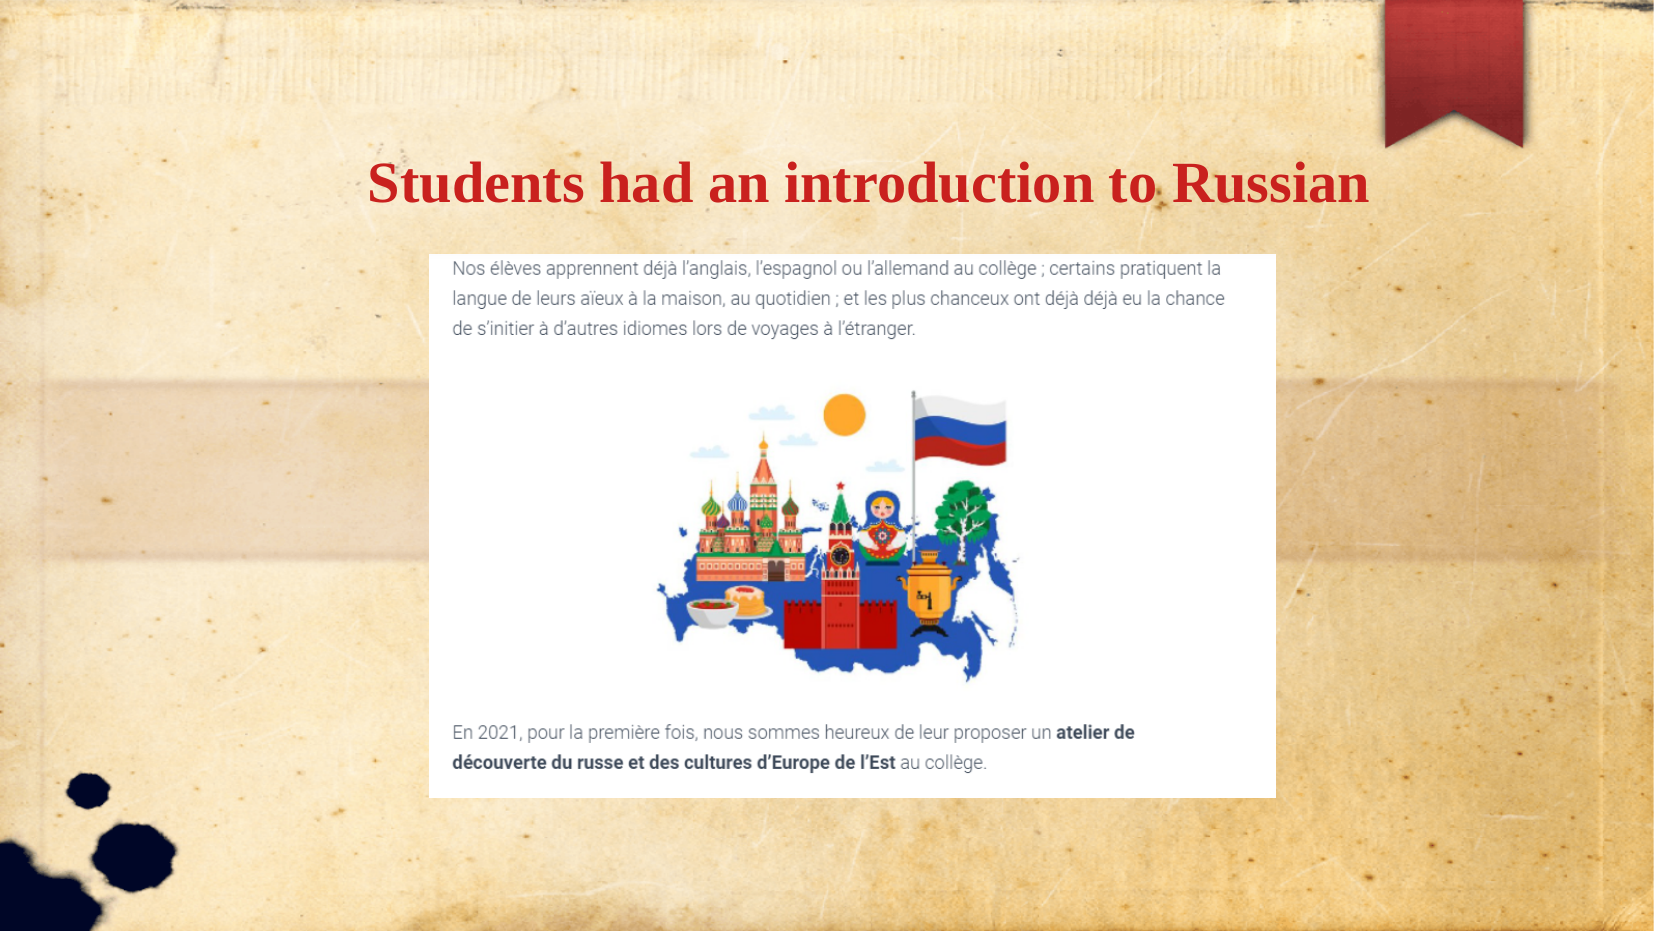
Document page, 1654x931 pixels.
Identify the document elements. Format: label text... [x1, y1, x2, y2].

picture [0, 0, 1654, 931]
list Students had an introduction to Russian [90, 150, 1579, 690]
